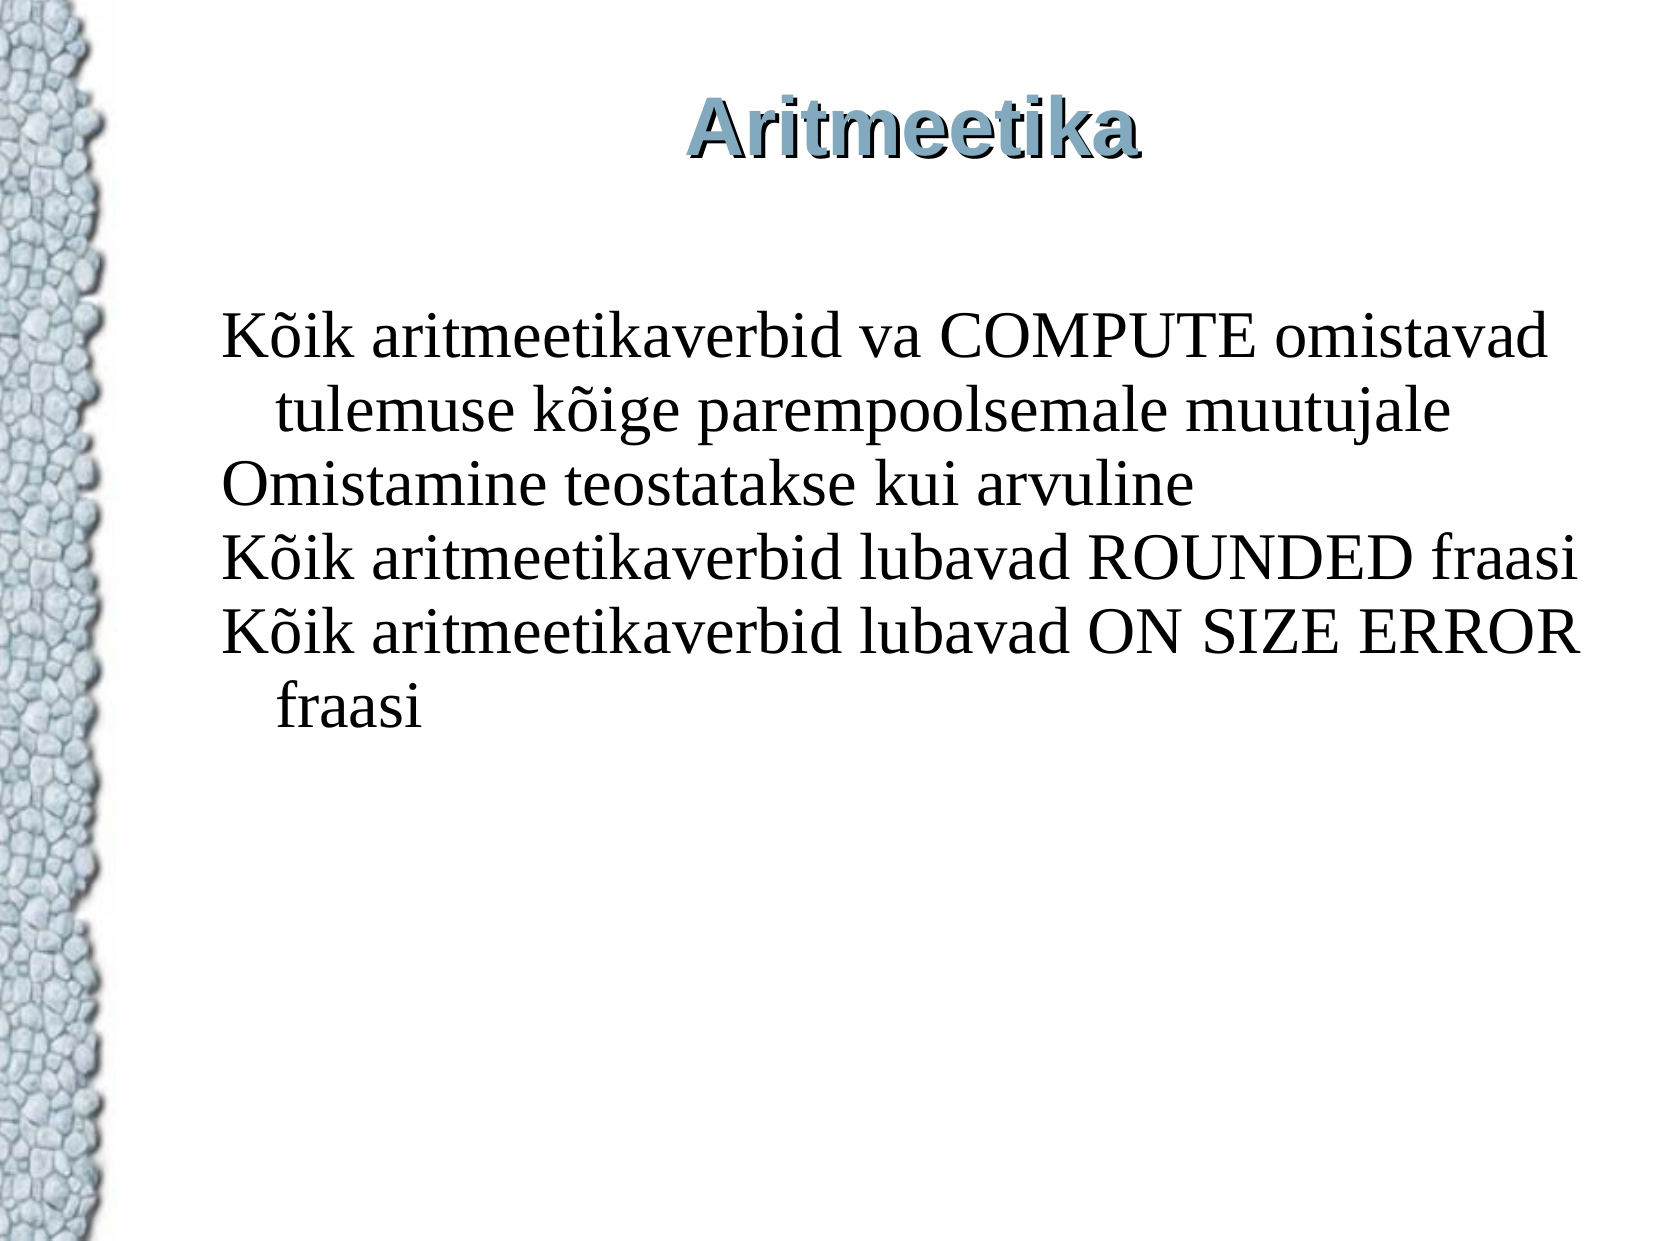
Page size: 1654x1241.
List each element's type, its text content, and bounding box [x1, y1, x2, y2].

list Kõik aritmeetikaverbid va COMPUTE omistavad tulemuse kõige parempoolsemale muutujale Omistamine teostatakse kui arvuline Kõik aritmeetikaverbid lubavad ROUNDED fraasi Kõik aritmeetikaverbid lubavad ON SIZE ERROR fraasi [204, 297, 1613, 1197]
title Aritmeetika [205, 35, 1618, 223]
picture [0, 0, 131, 1241]
